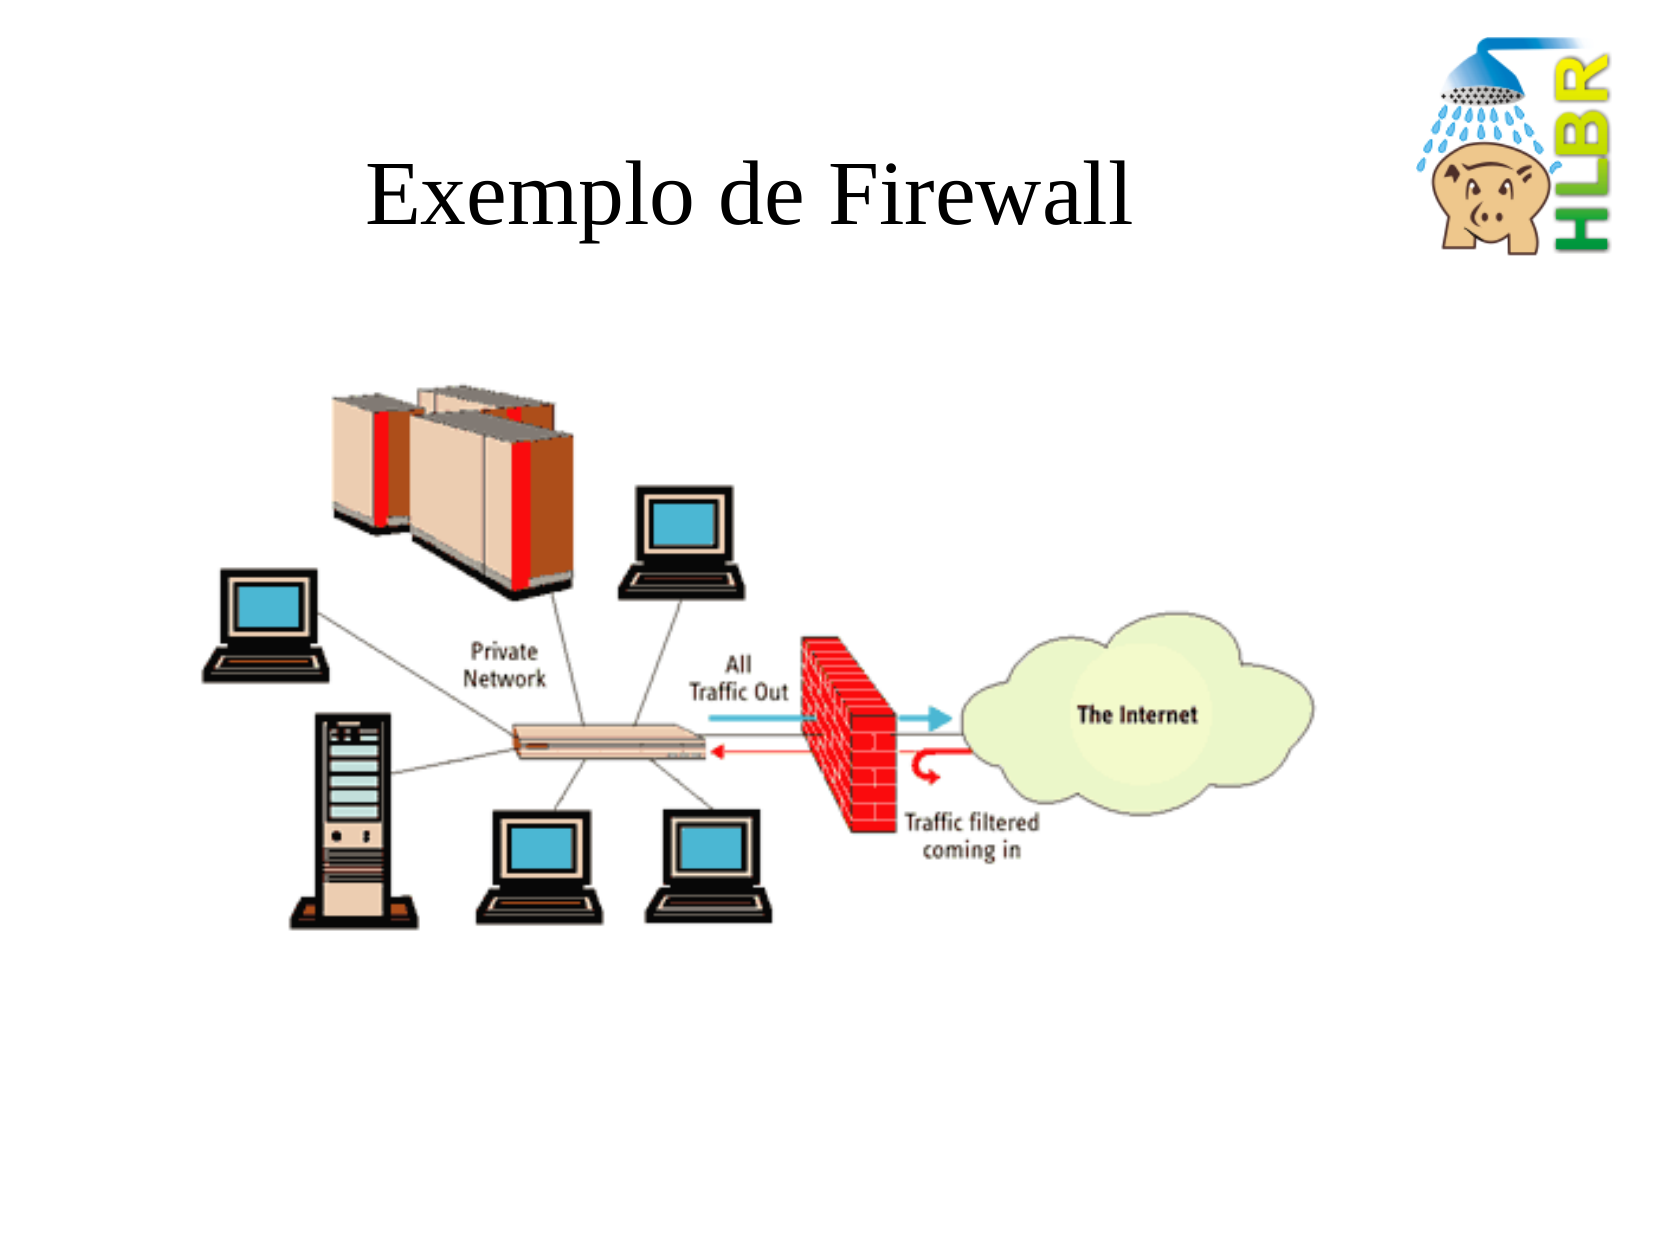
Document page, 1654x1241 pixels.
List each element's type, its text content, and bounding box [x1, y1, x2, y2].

picture [1416, 37, 1612, 260]
title Exemplo de Firewall [112, 76, 1388, 312]
picture [188, 372, 1329, 945]
